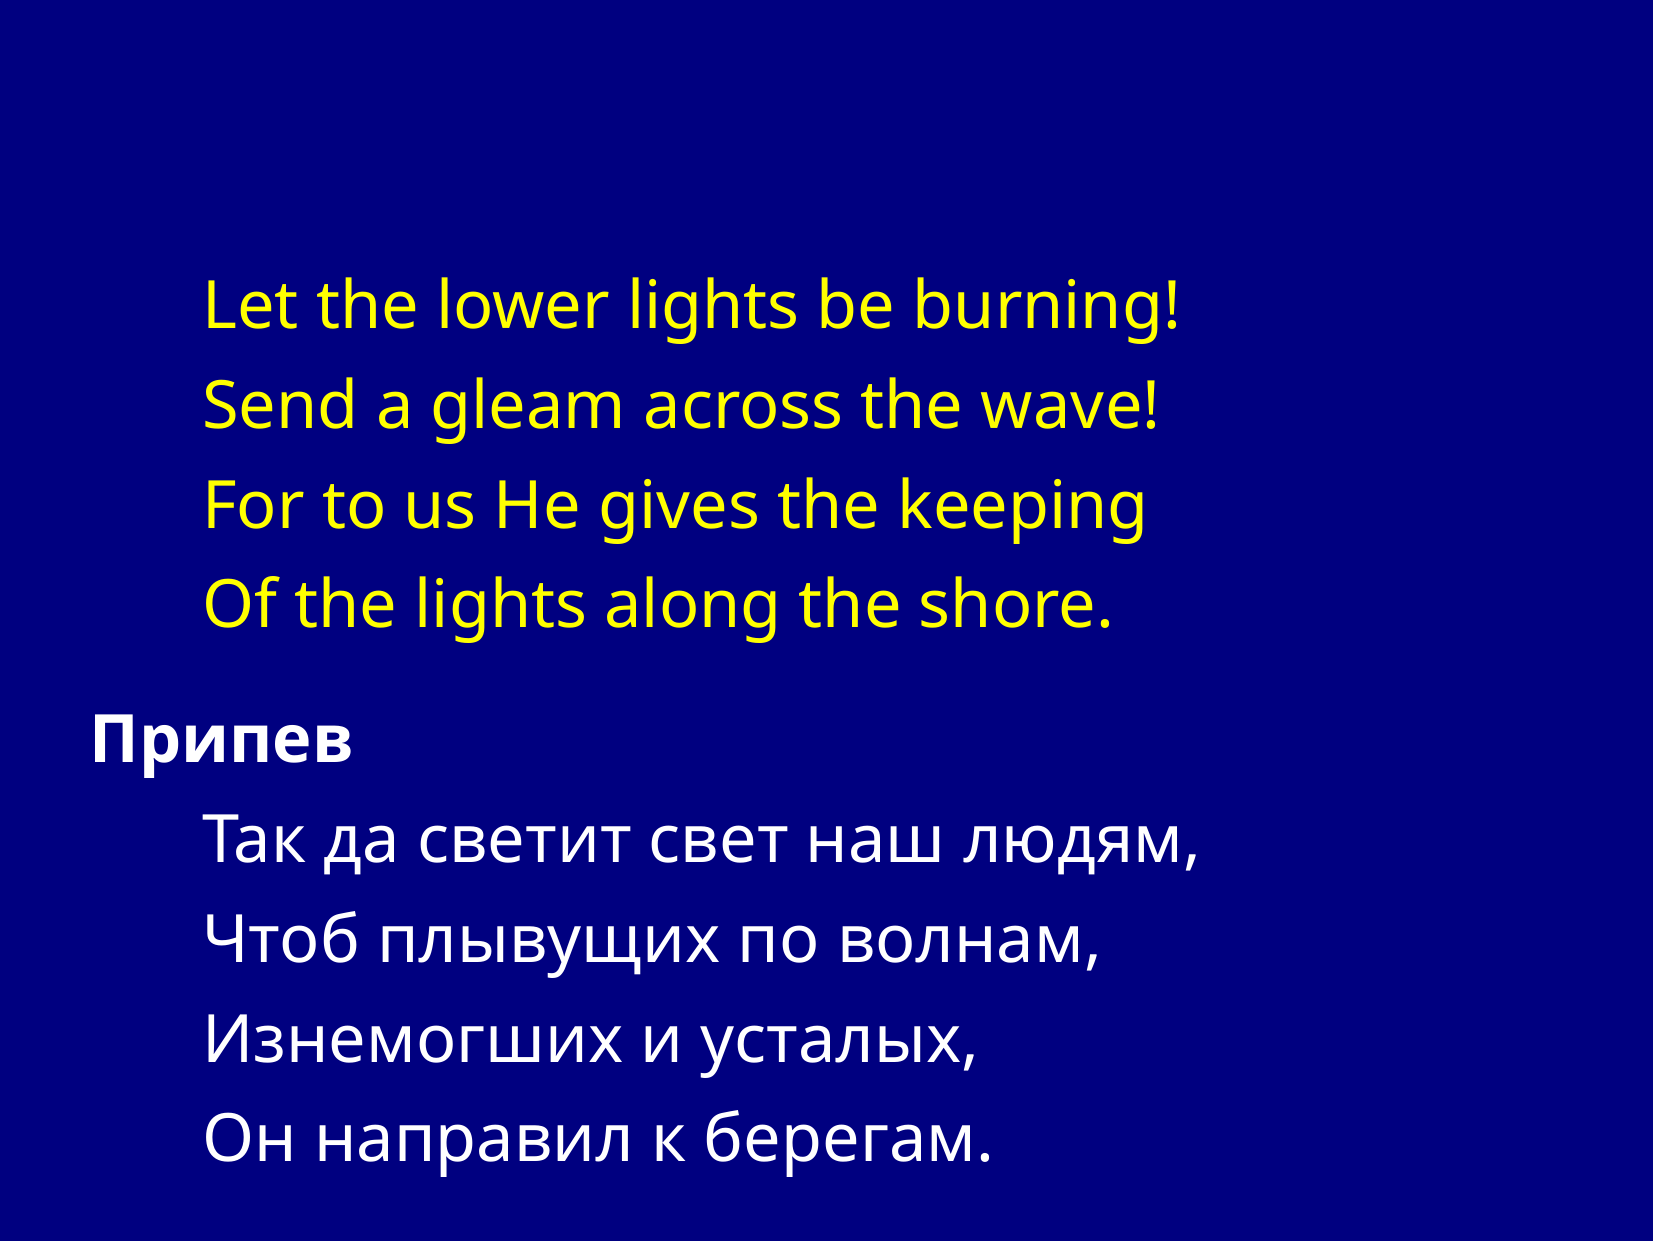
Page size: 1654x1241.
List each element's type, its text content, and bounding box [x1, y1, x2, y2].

text_box Припев Так да светит свет наш людям, Чтоб плывущих по волнам, Изнемогших и усталых, Он направил к берегам. [75, 675, 1576, 1163]
text_box Let the lower lights be burning! Send a gleam across the wave! For to us He gives the keeping Of the lights along the shore. [75, 150, 1576, 638]
